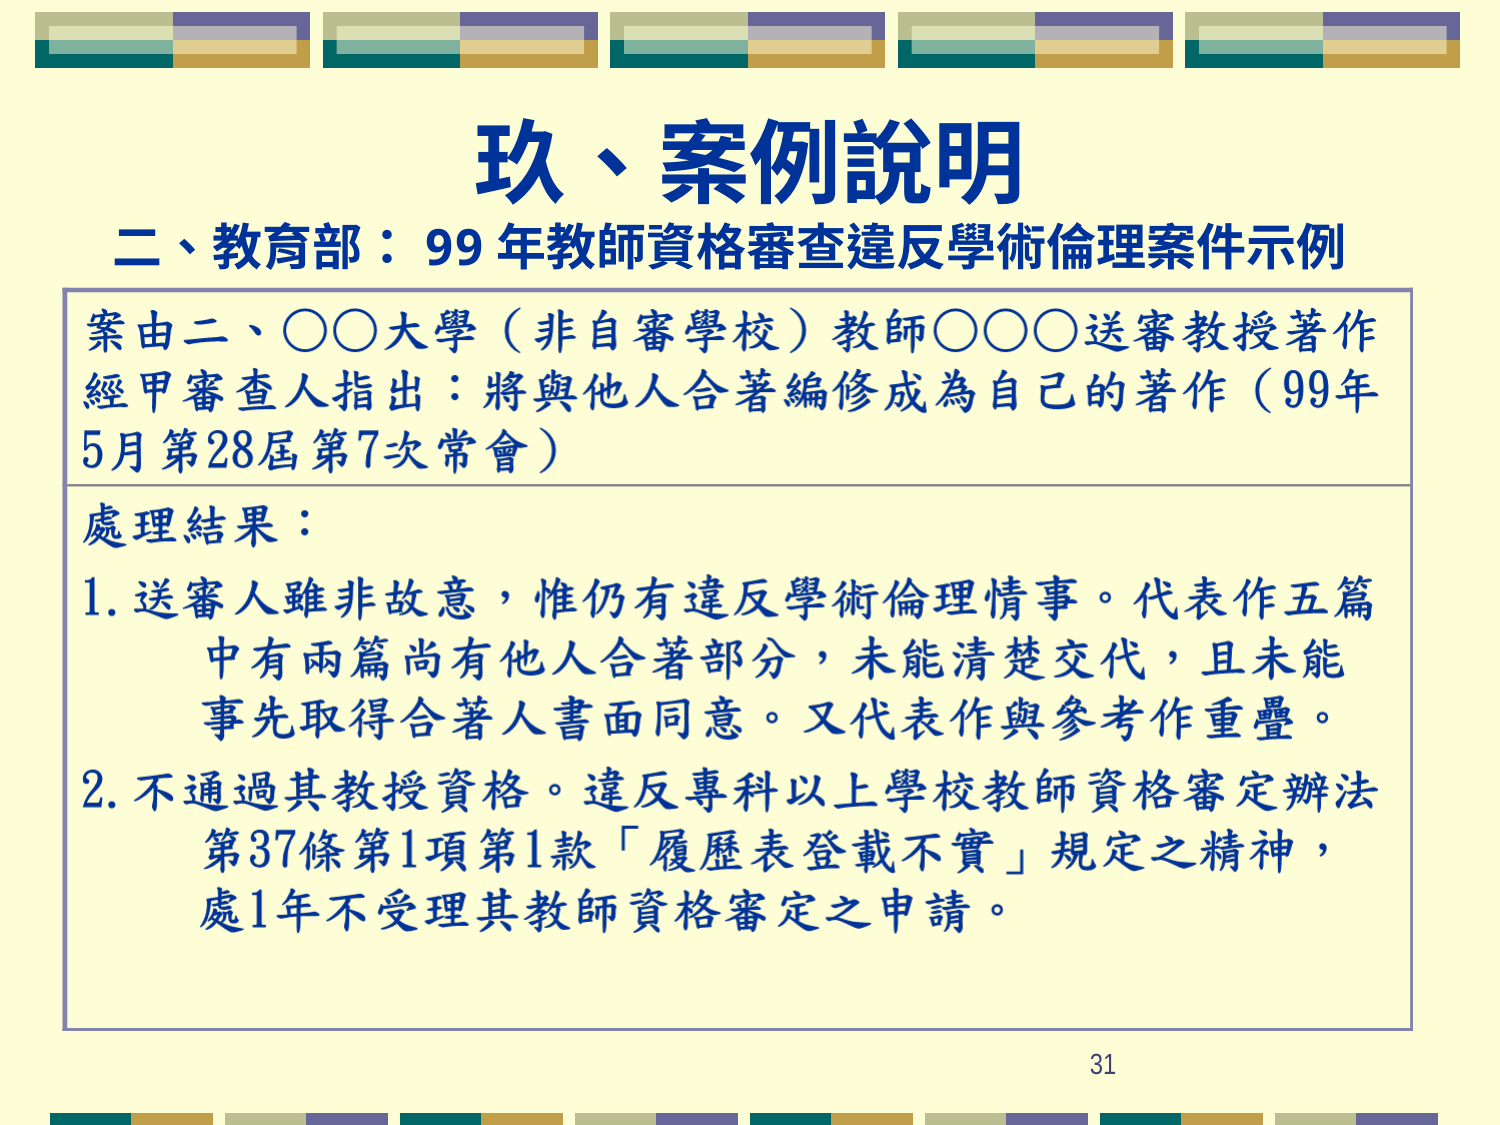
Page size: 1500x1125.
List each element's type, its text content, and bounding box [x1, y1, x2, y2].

text_box 玖、案例說明 [113, 97, 1388, 220]
list 二、教育部：99年教師資格審查違反學術倫理案件示例 [41, 208, 1447, 291]
picture [49, 282, 1413, 1031]
text_box [1074, 1031, 1388, 1088]
